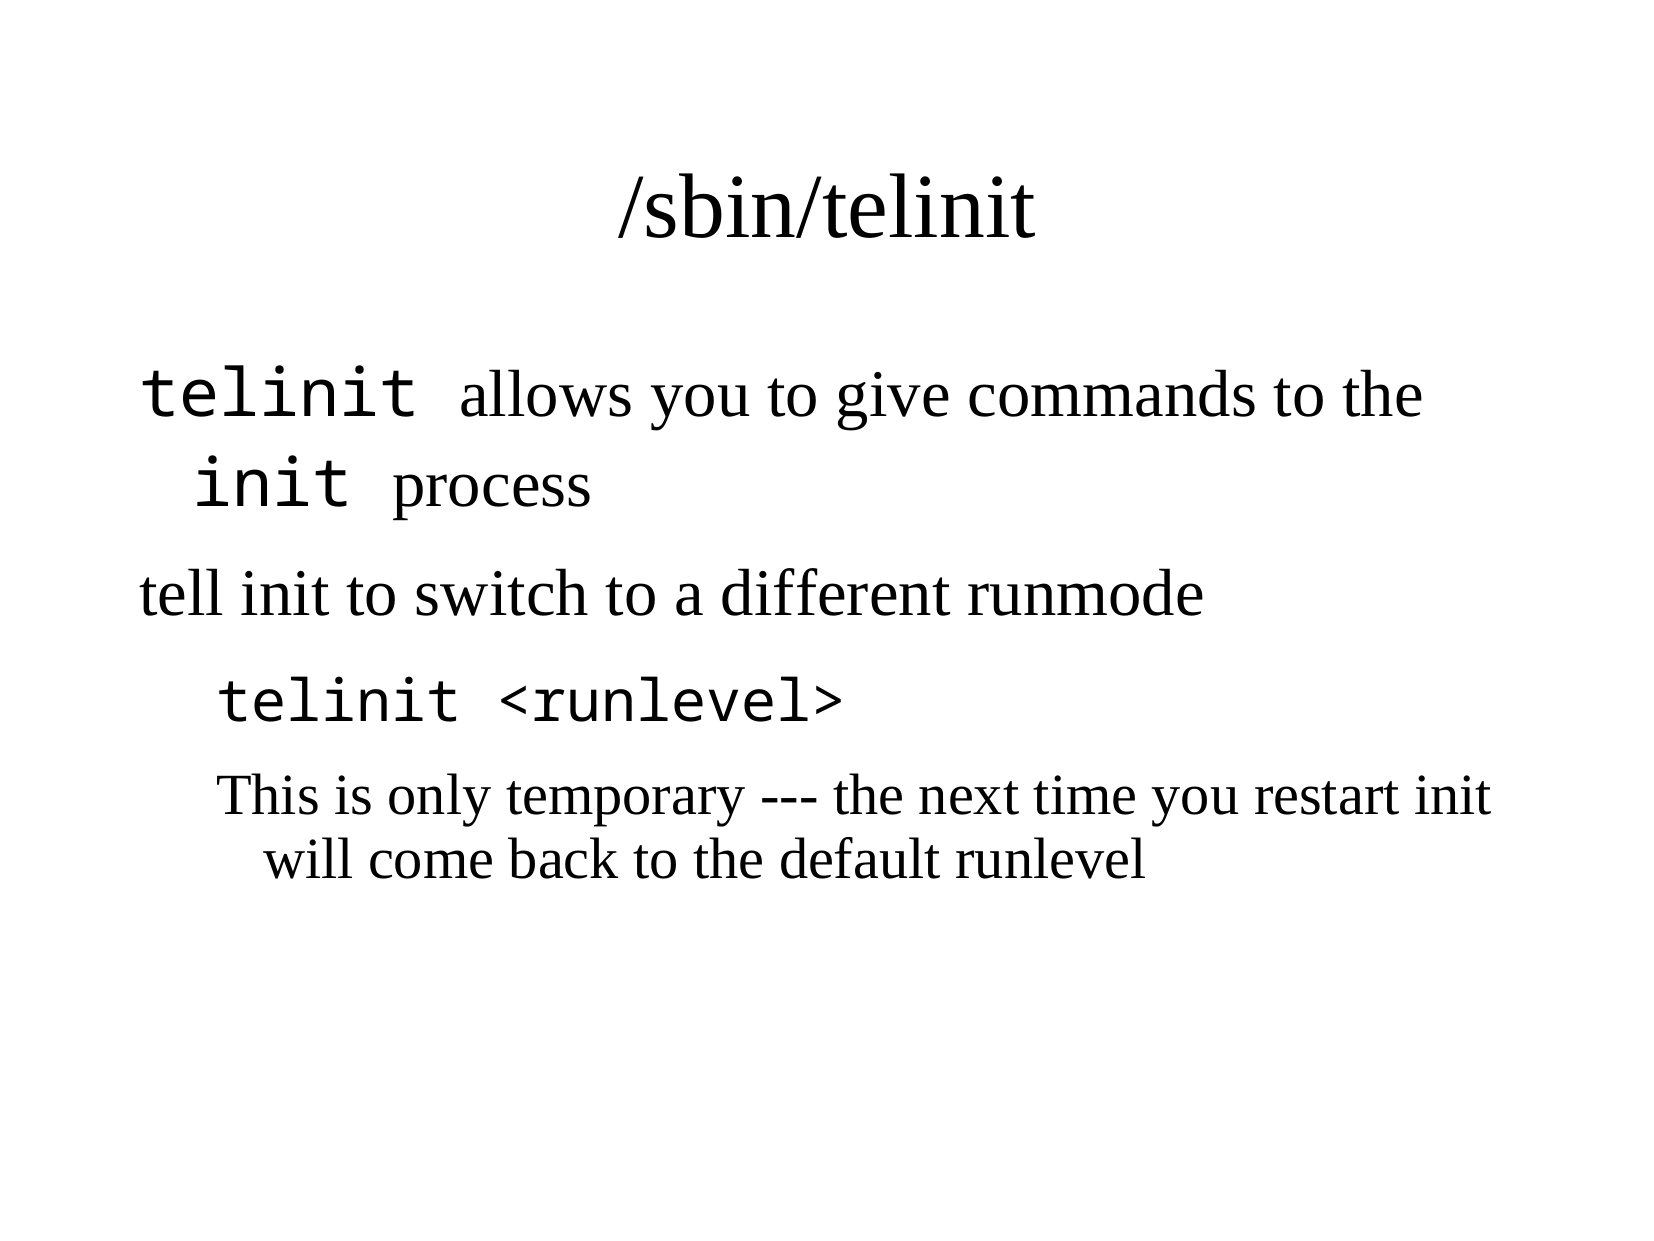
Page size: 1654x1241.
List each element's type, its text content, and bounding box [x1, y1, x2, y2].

title /sbin/telinit [121, 102, 1534, 311]
list telinit allows you to give commands to the init process tell init to switch to a different runmode telinit <runlevel> This is only temporary --- the next time you restart init will come back to the default runlevel [121, 344, 1534, 1127]
